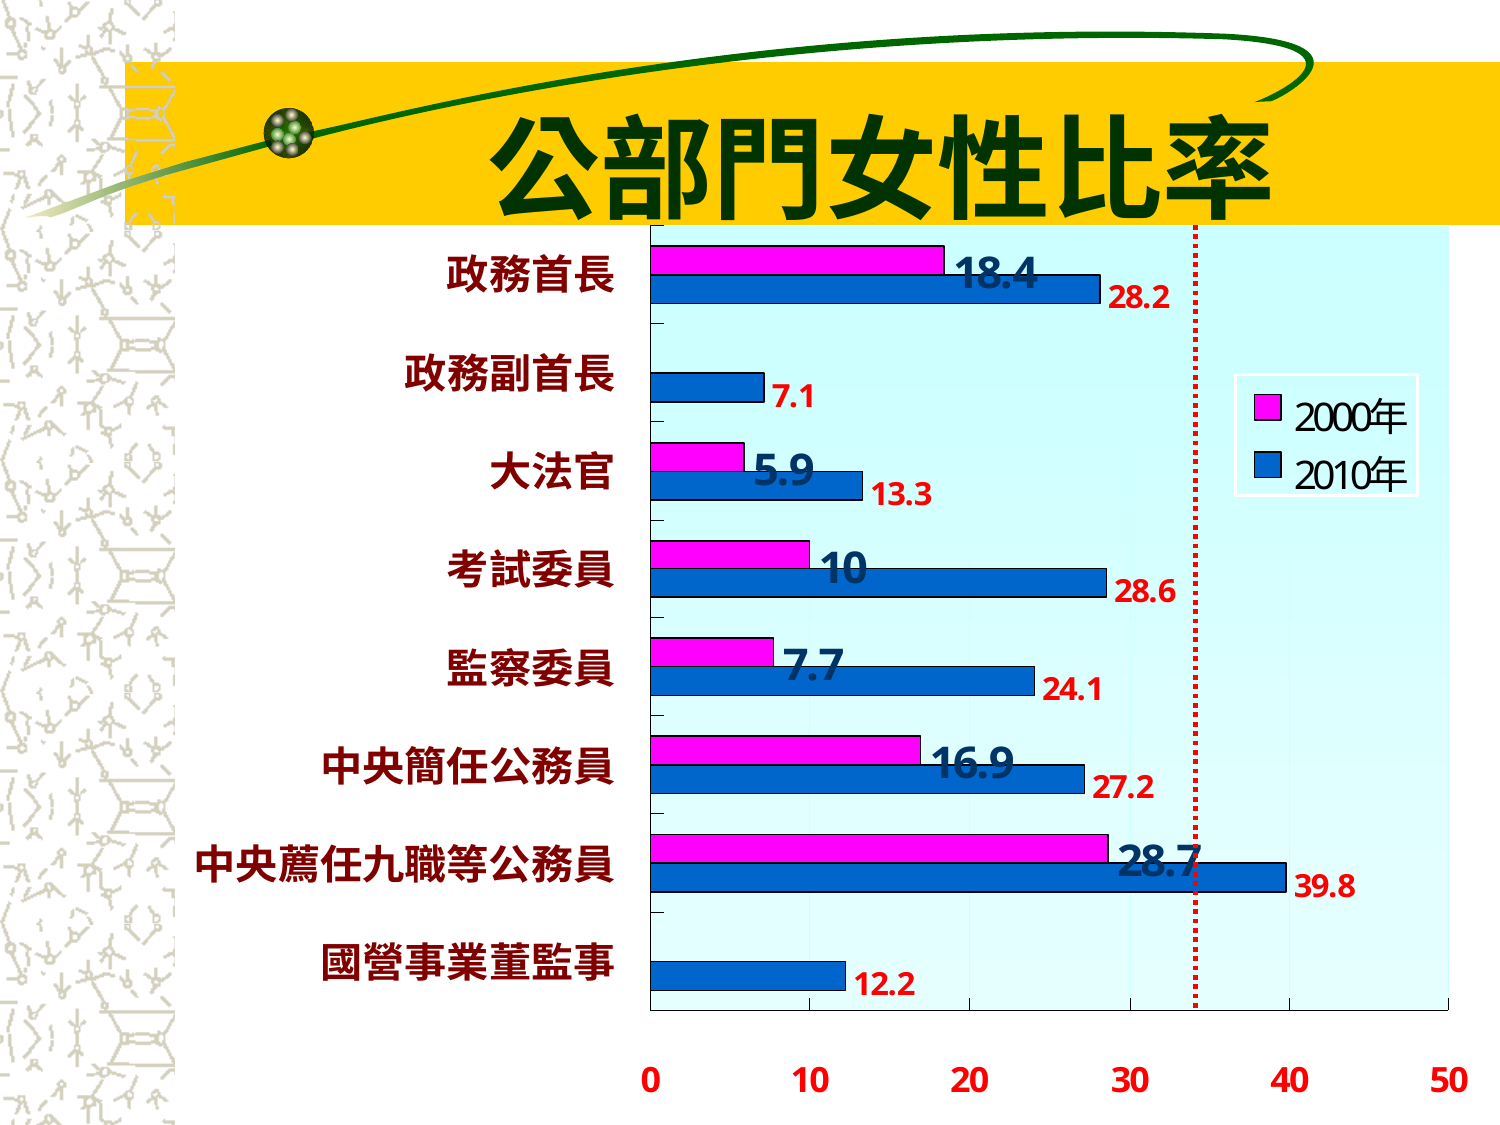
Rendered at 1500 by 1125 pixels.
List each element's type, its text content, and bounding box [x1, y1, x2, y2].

chart [159, 200, 1500, 1125]
text_box 公部門女性比率 [395, 90, 1368, 200]
